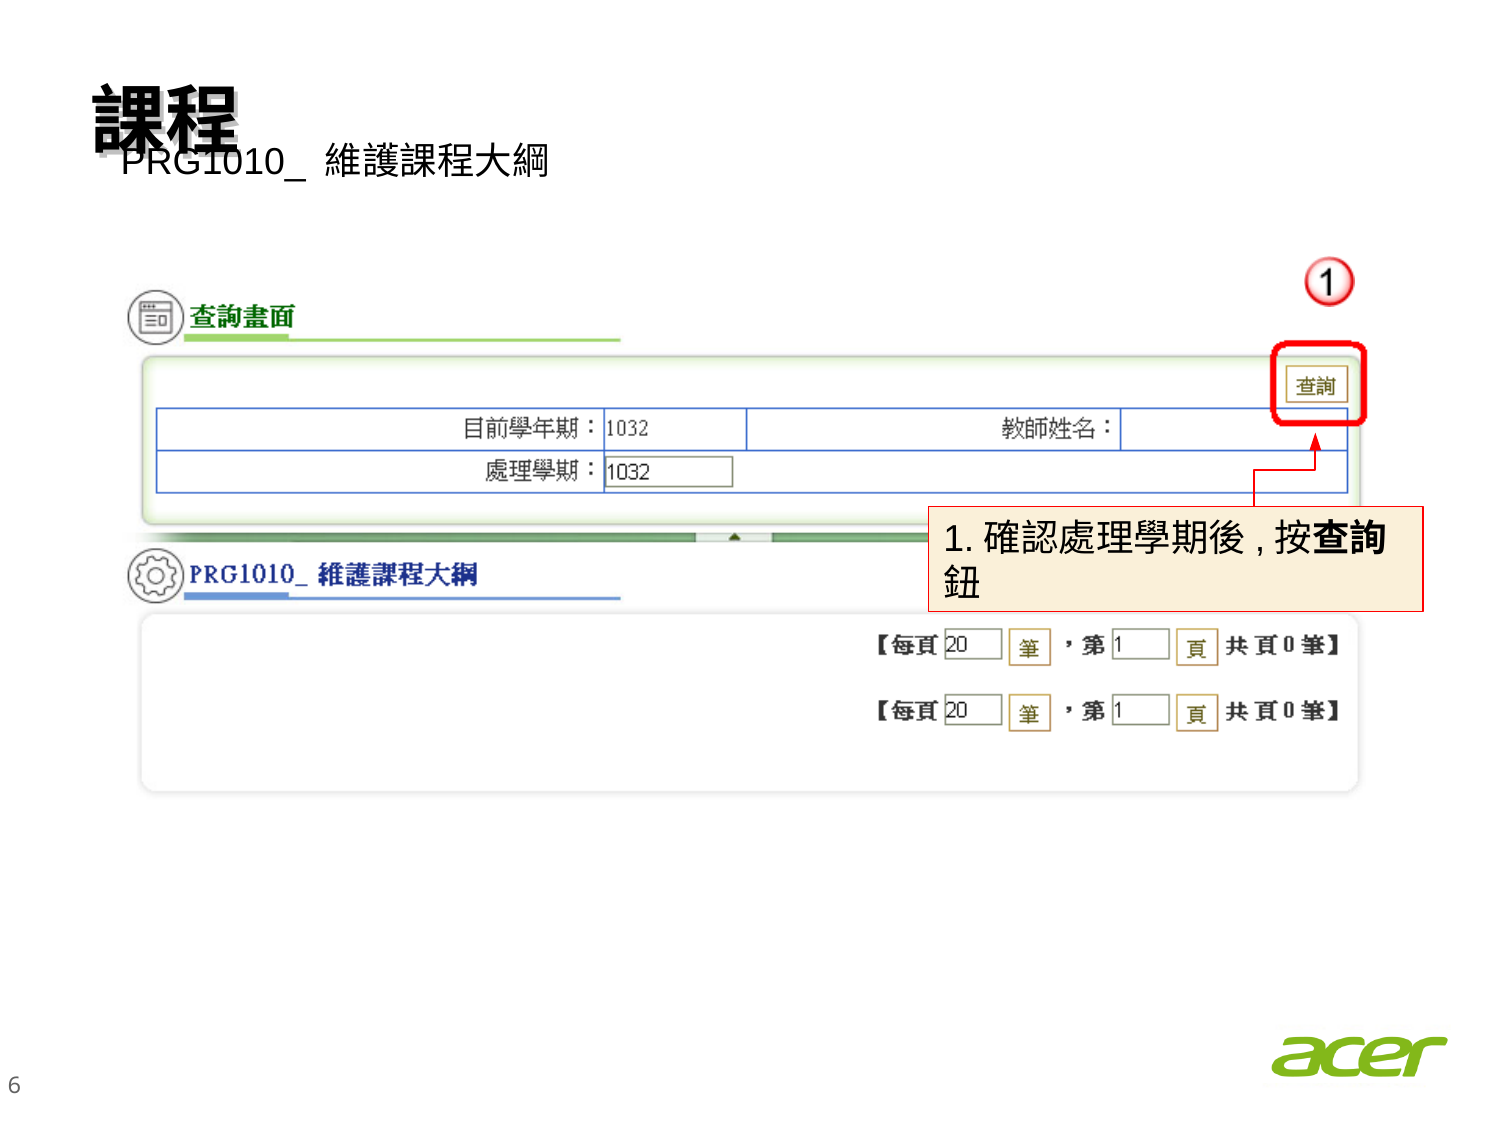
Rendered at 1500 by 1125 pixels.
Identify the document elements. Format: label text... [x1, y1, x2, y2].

title 課程 [75, 6, 1426, 153]
text_box 5 [0, 1056, 140, 1117]
picture [117, 257, 1383, 844]
text_box PRG1010_ 維護課程大綱 [105, 129, 561, 191]
text_box 1.確認處理學期後,按查詢鈕 [928, 506, 1424, 567]
